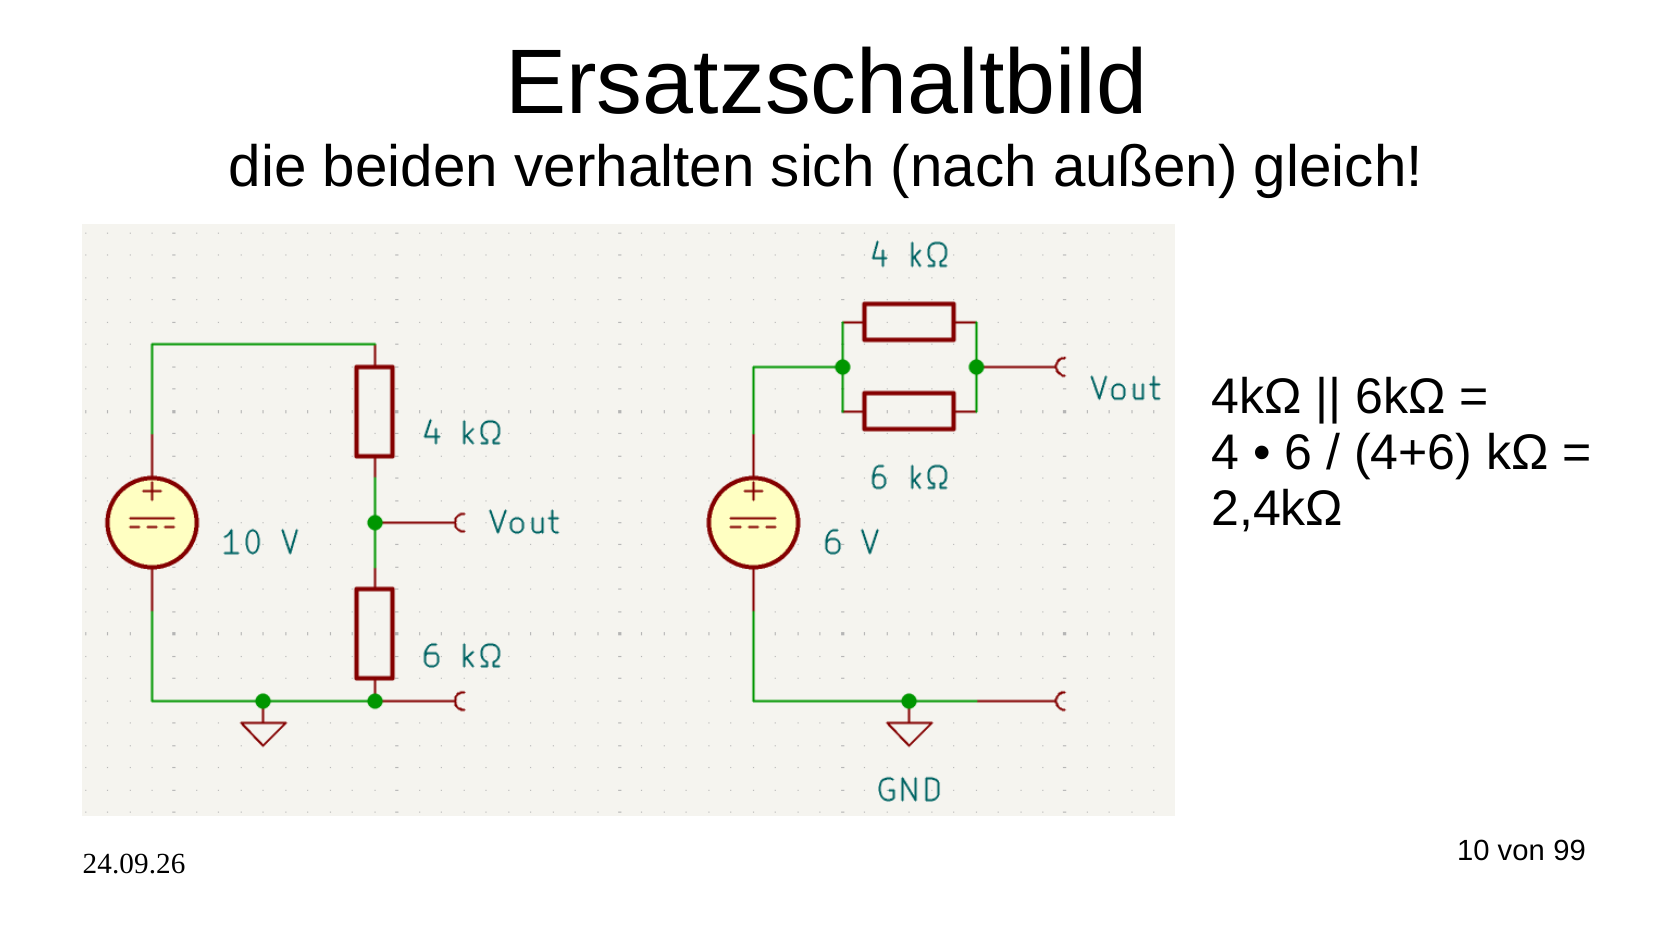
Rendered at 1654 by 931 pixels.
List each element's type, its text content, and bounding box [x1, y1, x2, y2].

title Ersatzschaltbild die beiden verhalten sich (nach außen) gleich! [82, 30, 1571, 199]
text_box 4kΩ || 6kΩ = 4 • 6 / (4+6) kΩ = 2,4kΩ [1196, 361, 1607, 544]
picture [82, 224, 1175, 816]
